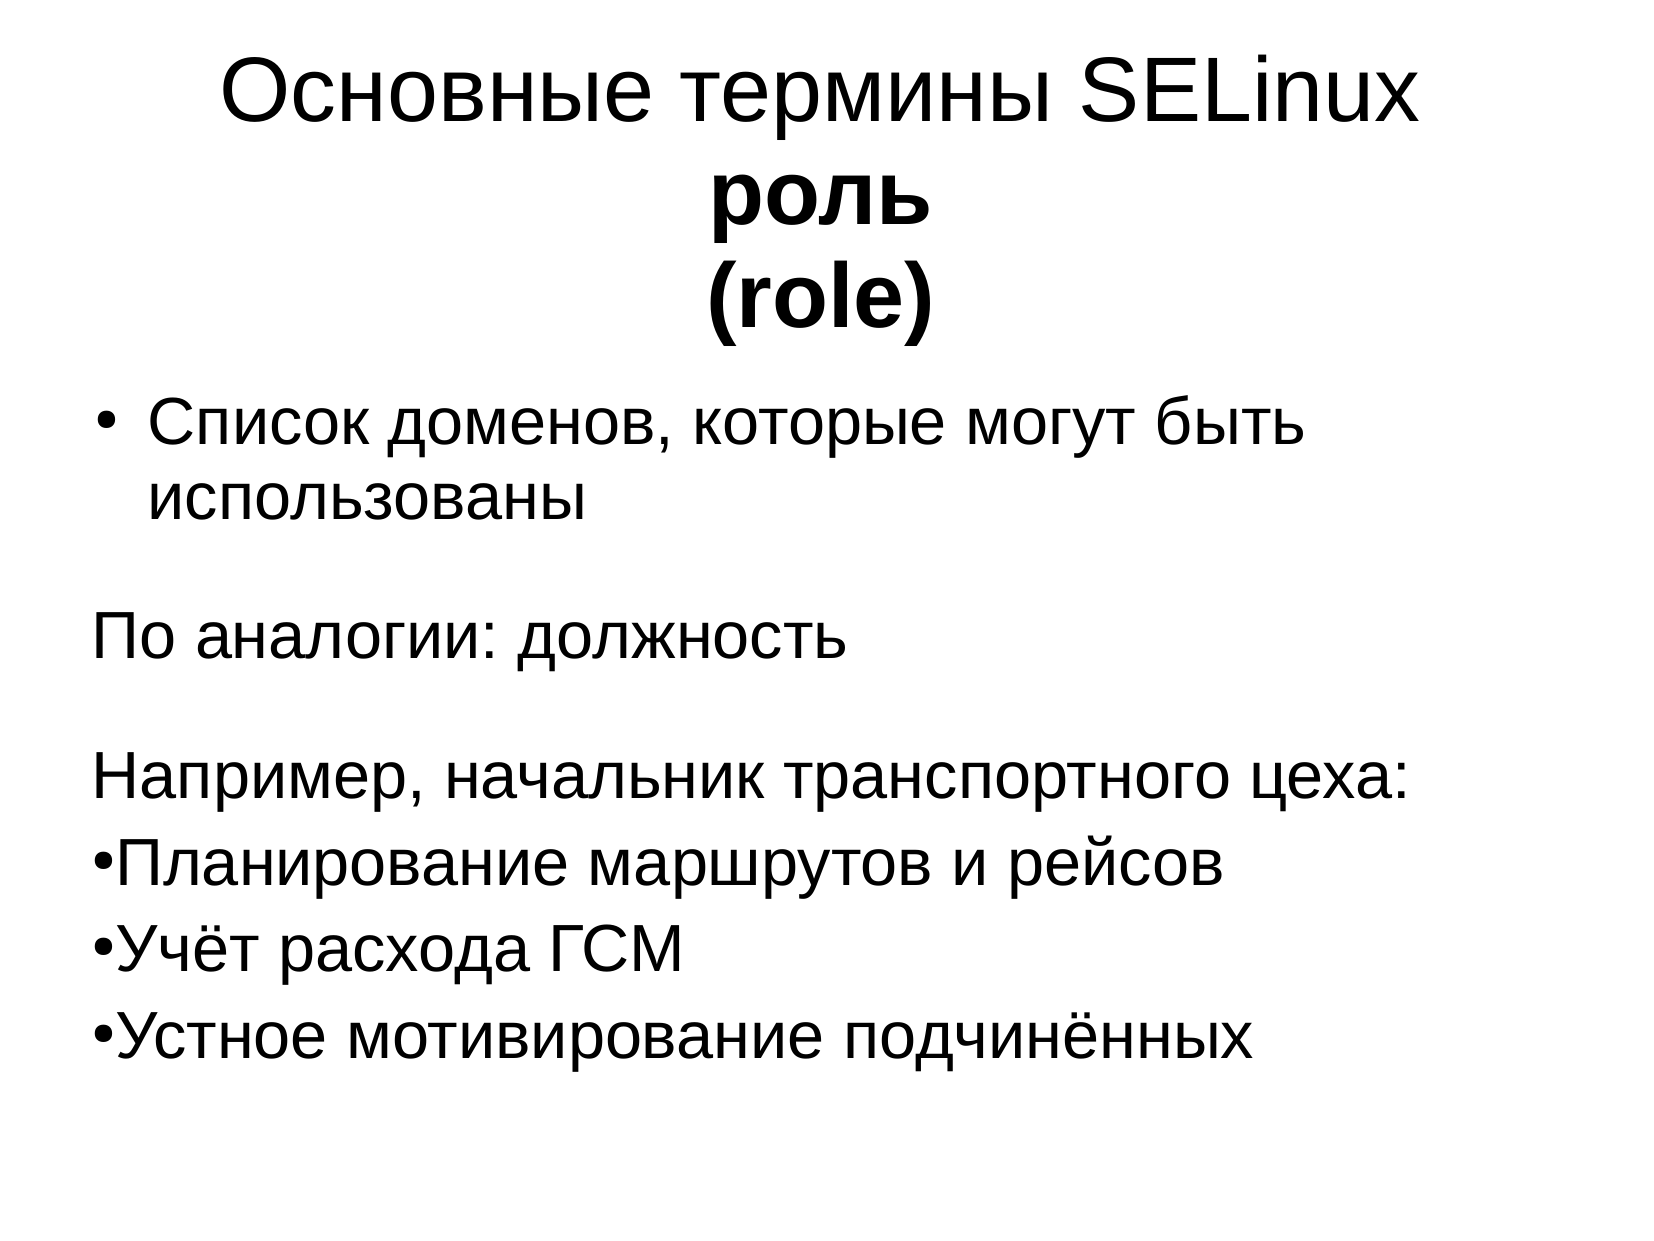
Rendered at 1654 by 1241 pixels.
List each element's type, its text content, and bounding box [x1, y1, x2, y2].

title Основные термины SELinux роль (role) [76, 38, 1565, 347]
text_box По аналогии: должность [76, 590, 867, 681]
text_box Например, начальник транспортного цеха: Планирование маршрутов и рейсов Учёт расхода ГСМ Устное мотивирование подчинённых [76, 730, 1437, 1241]
list Список доменов, которые могут быть использованы [76, 383, 1565, 847]
